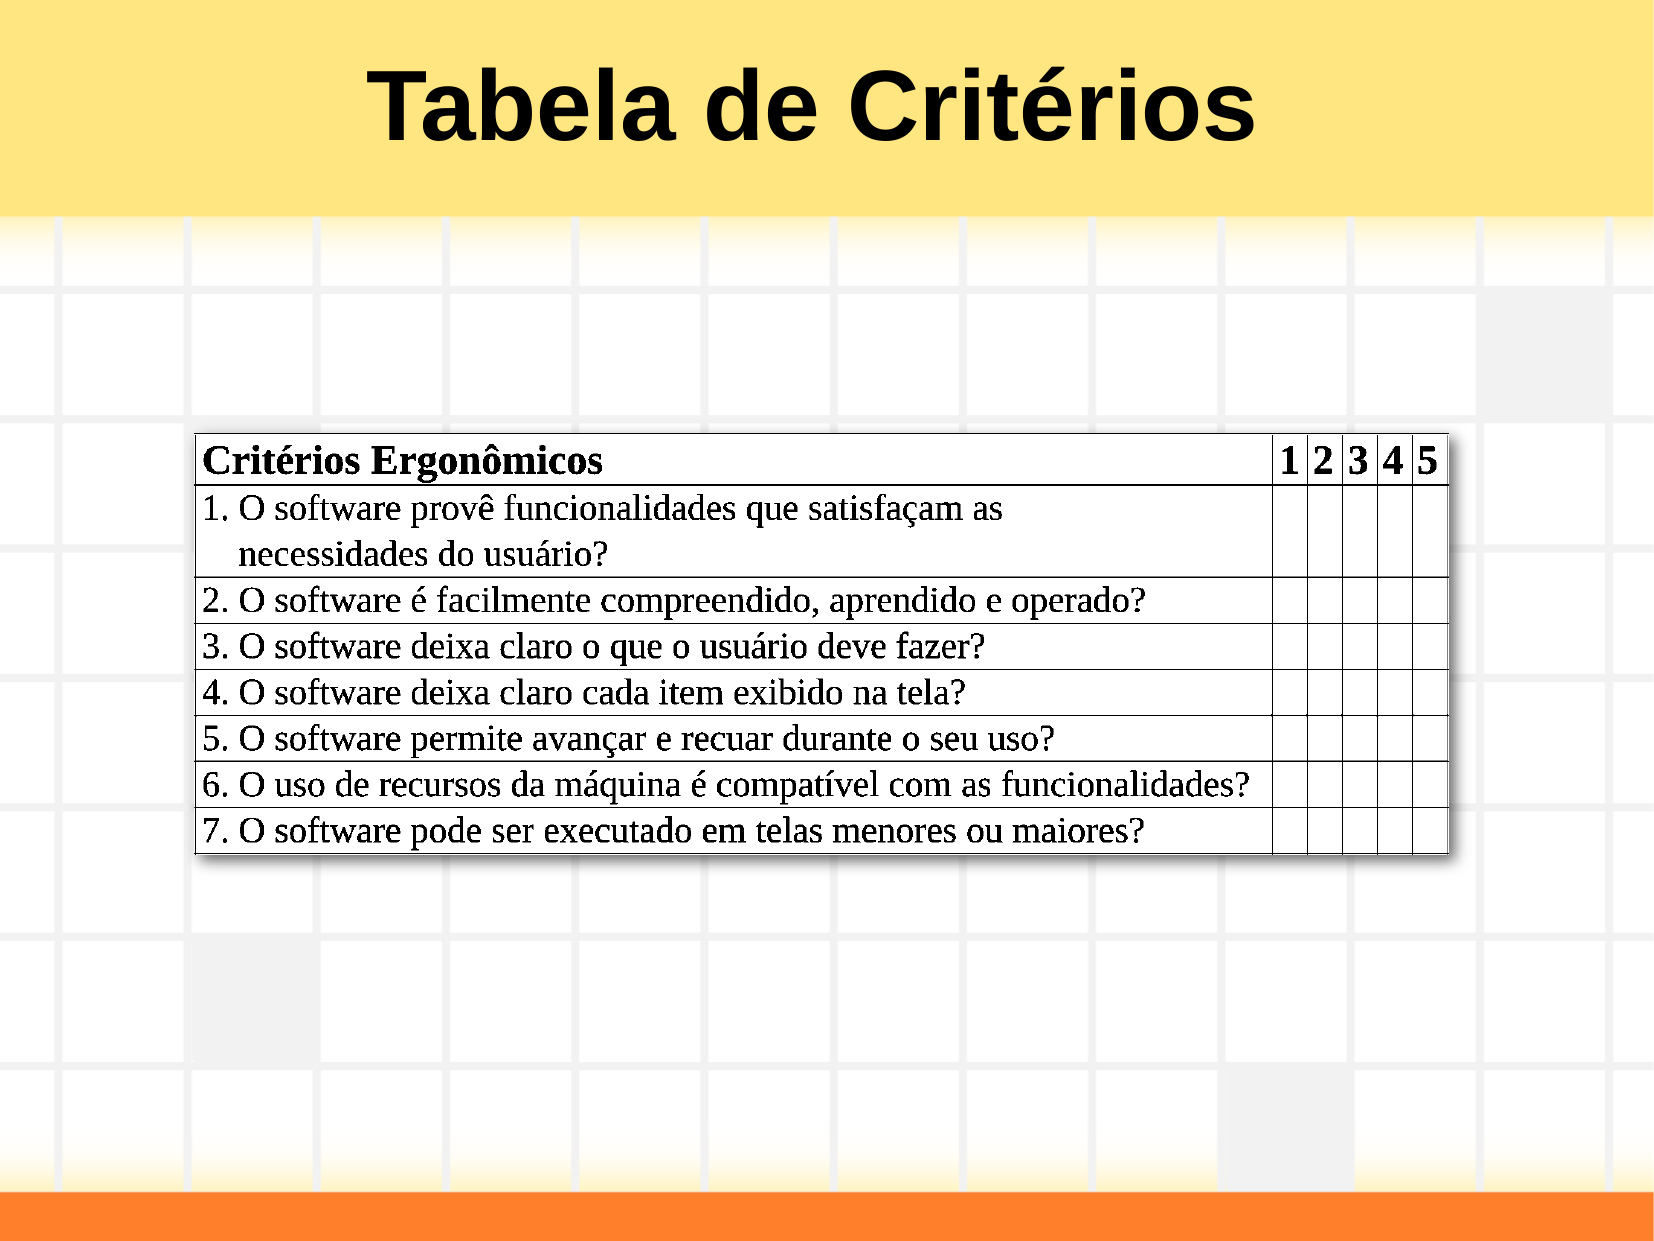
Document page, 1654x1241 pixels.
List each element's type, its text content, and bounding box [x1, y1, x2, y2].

picture [0, 0, 1654, 1241]
title Tabela de Critérios [82, 49, 1571, 257]
